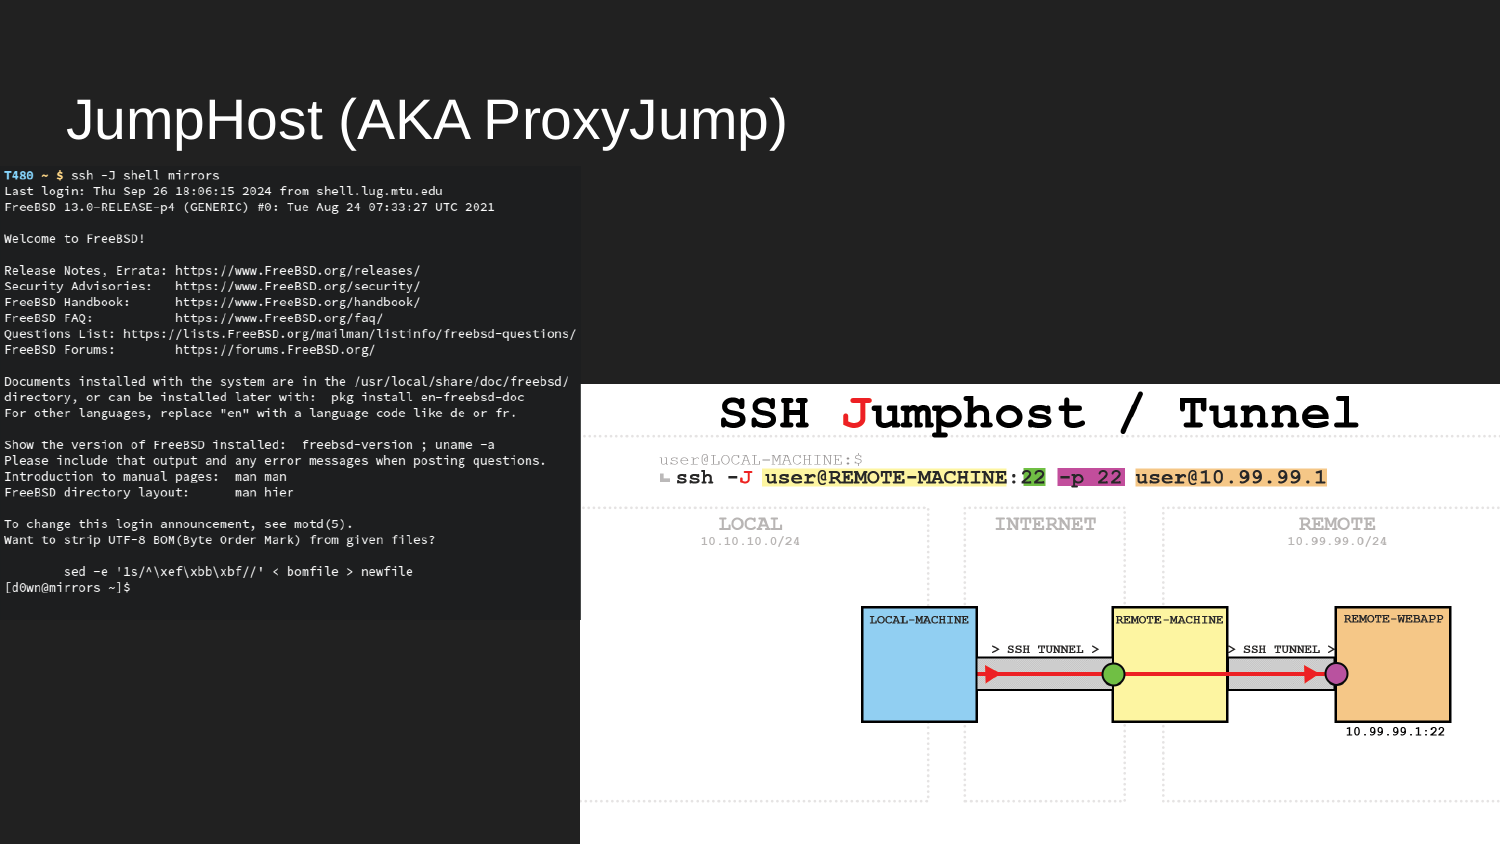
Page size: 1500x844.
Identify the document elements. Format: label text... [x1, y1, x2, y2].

title JumpHost (AKA ProxyJump) [51, 72, 1449, 167]
picture [0, 166, 1500, 844]
